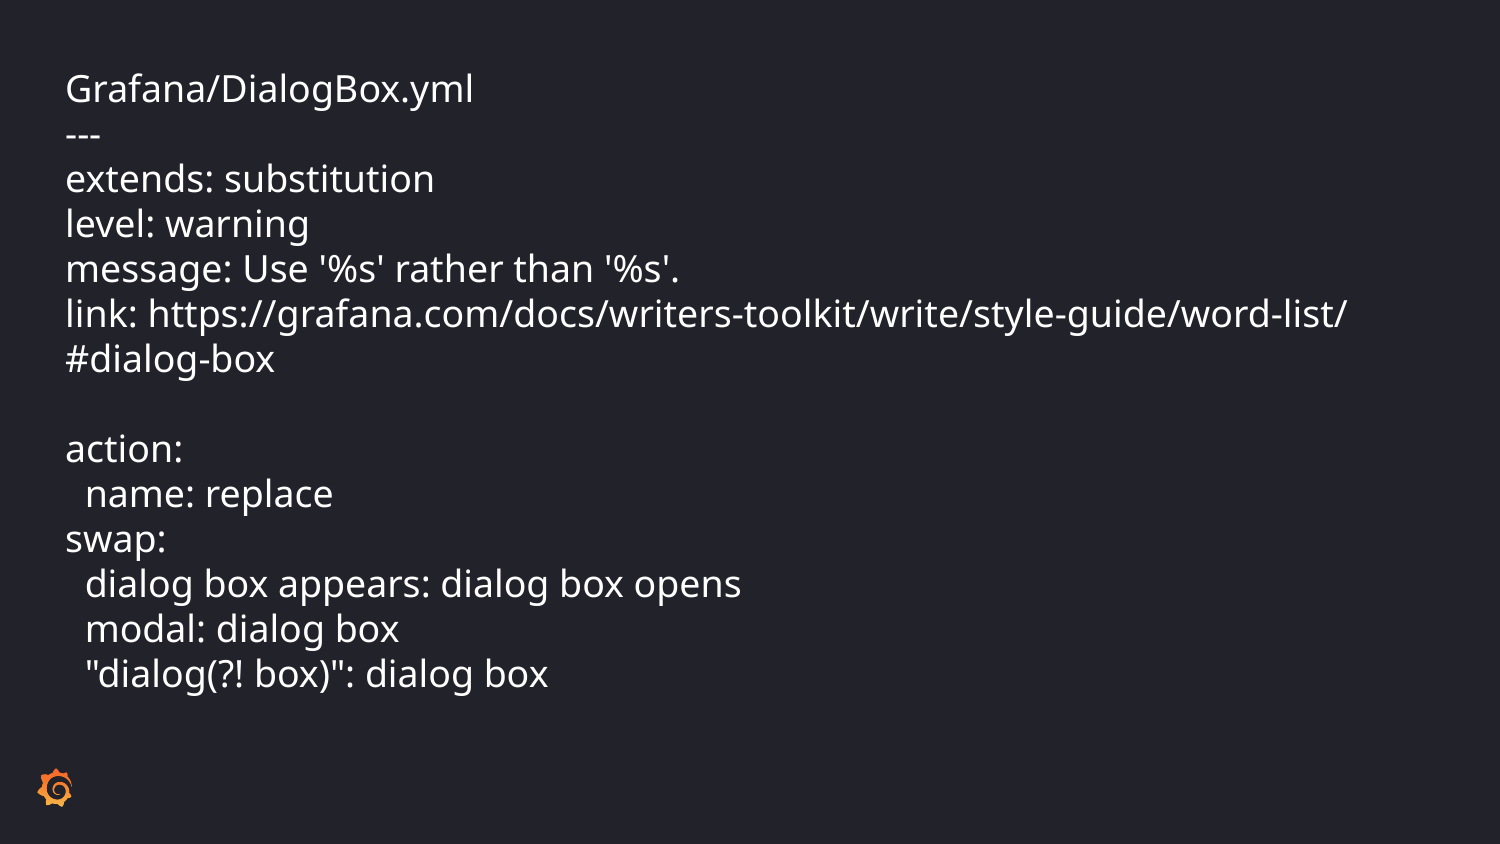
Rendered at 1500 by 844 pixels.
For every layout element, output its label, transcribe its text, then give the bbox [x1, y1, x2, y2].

text_box Grafana/DialogBox.yml --- extends: substitution level: warning message: Use '%s' rather than '%s'. link: https://grafana.com/docs/writers-toolkit/write/style-guide/word-list/#dialog-box action: name: replace swap: dialog box appears: dialog box opens modal: dialog box "dialog(?! box)": dialog box [50, 50, 1430, 720]
picture [37, 768, 72, 807]
